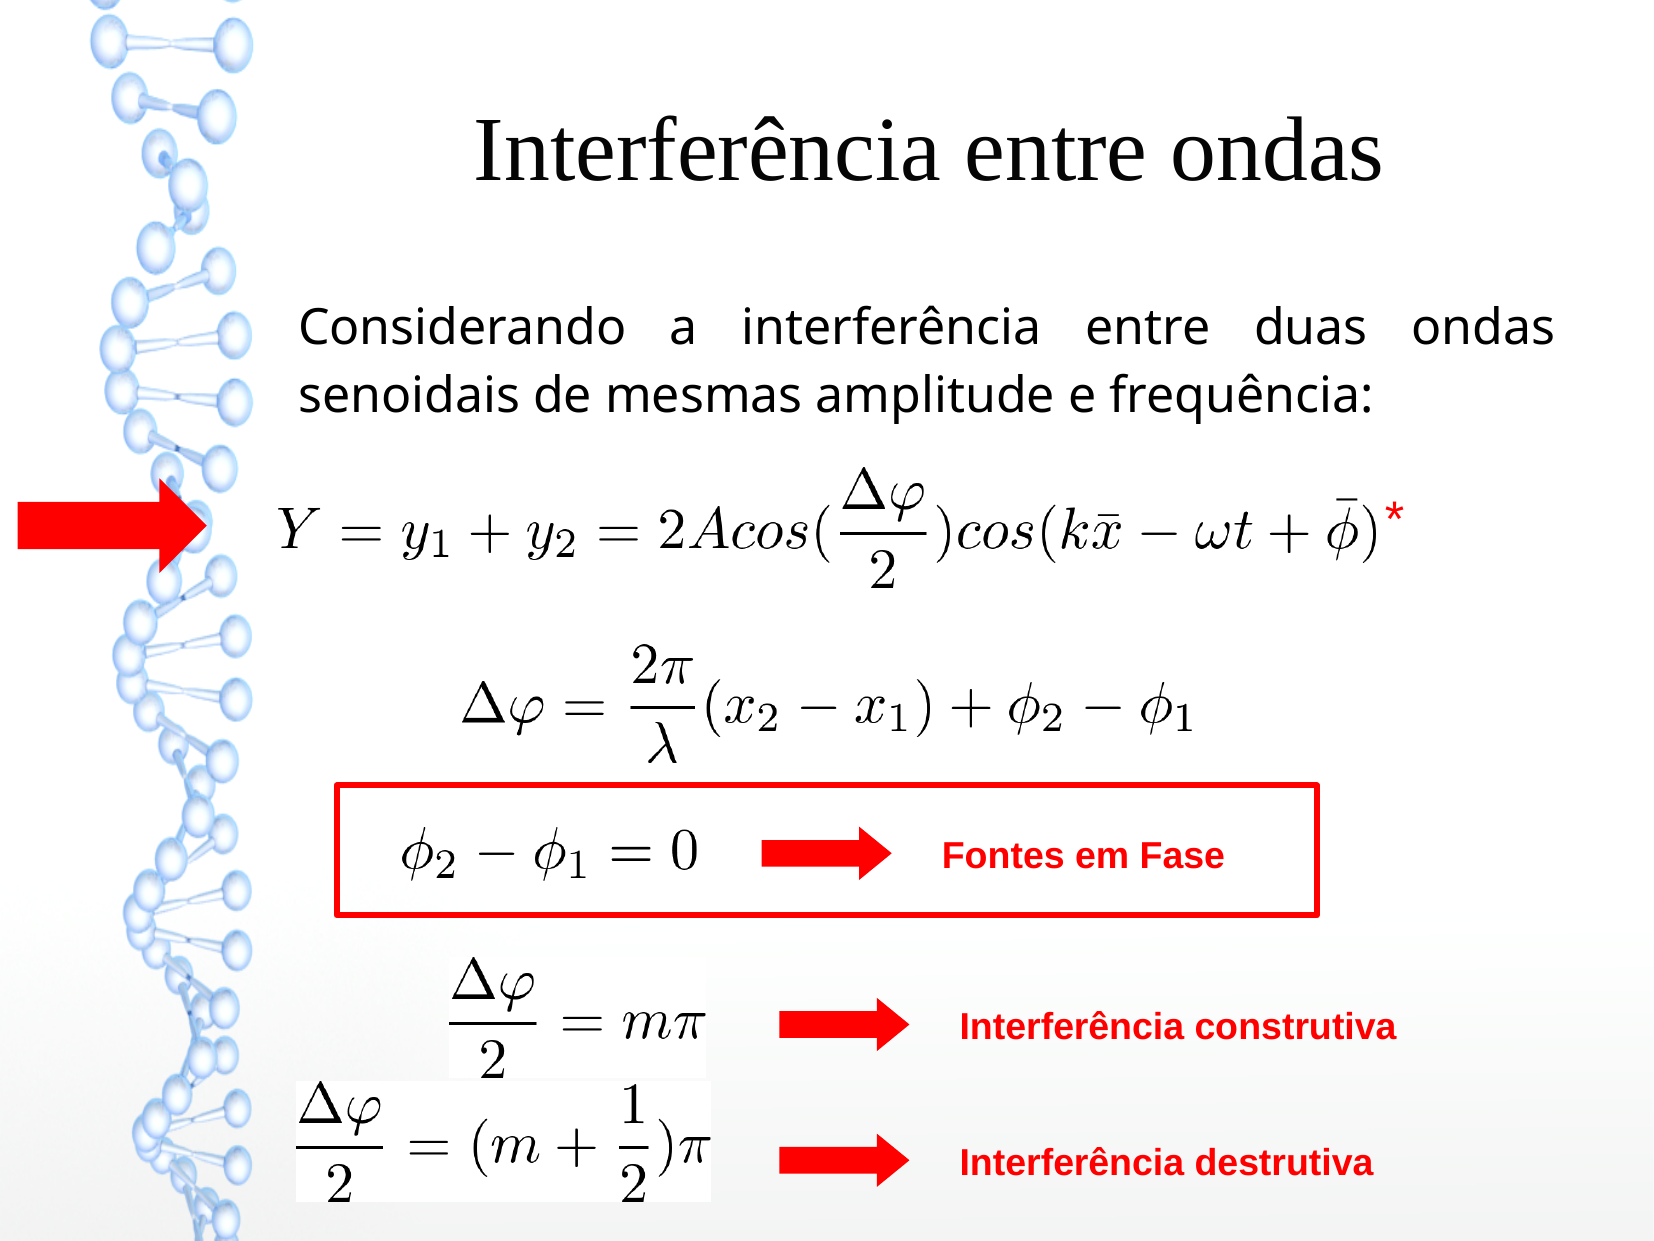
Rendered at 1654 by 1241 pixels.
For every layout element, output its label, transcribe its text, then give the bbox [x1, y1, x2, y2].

text_box Interferência construtiva [944, 997, 1412, 1055]
text_box Considerando a interferência entre duas ondas senoidais de mesmas amplitude e frequência: [283, 283, 1571, 419]
text_box [779, 997, 910, 1052]
picture [0, 0, 1654, 1241]
text_box Interferência destrutiva [944, 1133, 1389, 1191]
text_box [129, 283, 1571, 468]
text_box [17, 478, 207, 573]
text_box * [1370, 484, 1501, 556]
text_box [779, 1133, 910, 1187]
text_box [761, 826, 892, 880]
title Interferência entre ondas [265, 47, 1595, 252]
text_box Fontes em Fase [927, 826, 1241, 884]
